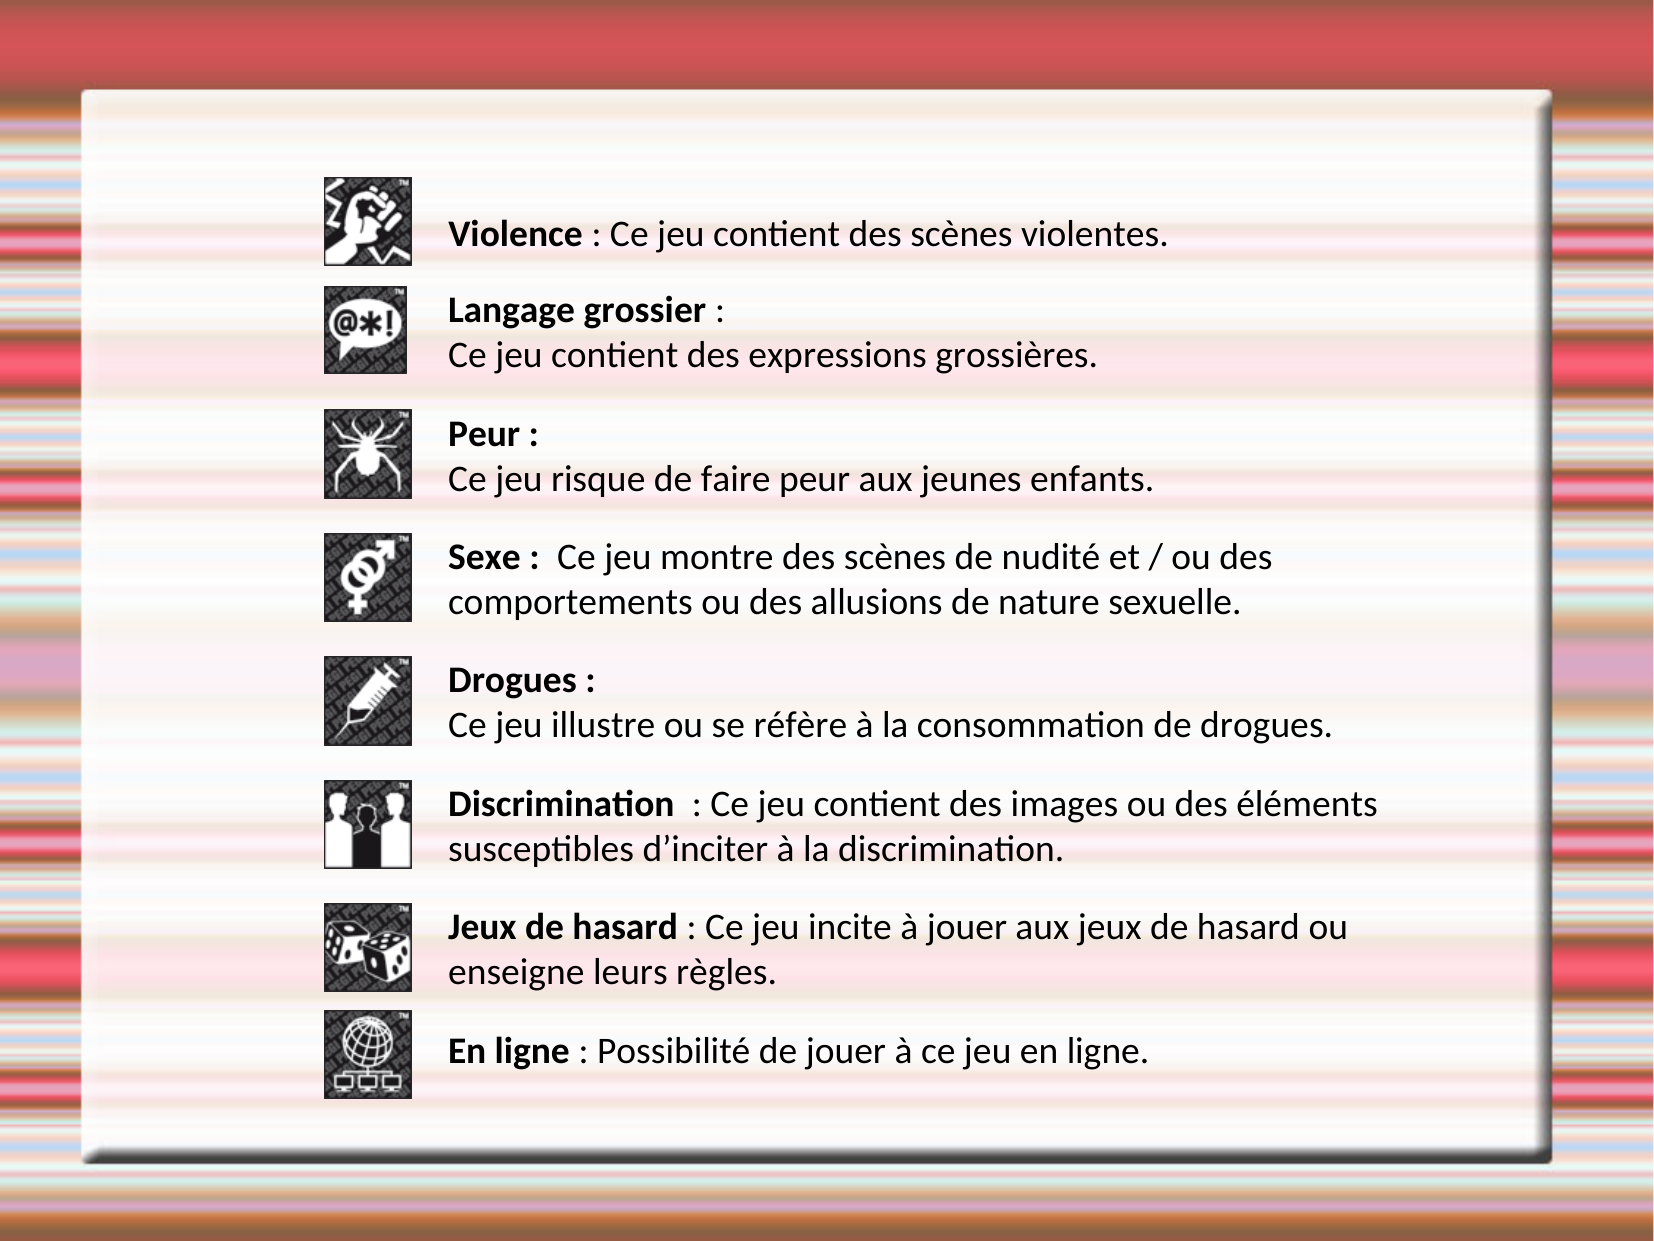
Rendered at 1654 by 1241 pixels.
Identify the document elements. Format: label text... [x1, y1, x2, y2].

text_box Sexe : Ce jeu montre des scènes de nudité et / ou des comportements ou des allusions de nature sexuelle. [433, 517, 1418, 630]
text_box Peur : Ce jeu risque de faire peur aux jeunes enfants. [433, 393, 1418, 507]
text_box Drogues : Ce jeu illustre ou se réfère à la consommation de drogues. [433, 640, 1418, 753]
text_box Violence : Ce jeu contient des scènes violentes. [433, 193, 1224, 262]
picture [0, 0, 1654, 1241]
text_box En ligne : Possibilité de jouer à ce jeu en ligne. [433, 1010, 1418, 1079]
text_box Discrimination : Ce jeu contient des images ou des éléments susceptibles d’inciter à la discrimination. [433, 763, 1418, 877]
text_box Langage grossier : Ce jeu contient des expressions grossières. [433, 270, 1418, 383]
text_box Jeux de hasard : Ce jeu incite à jouer aux jeux de hasard ou enseigne leurs règles. [433, 887, 1418, 1000]
